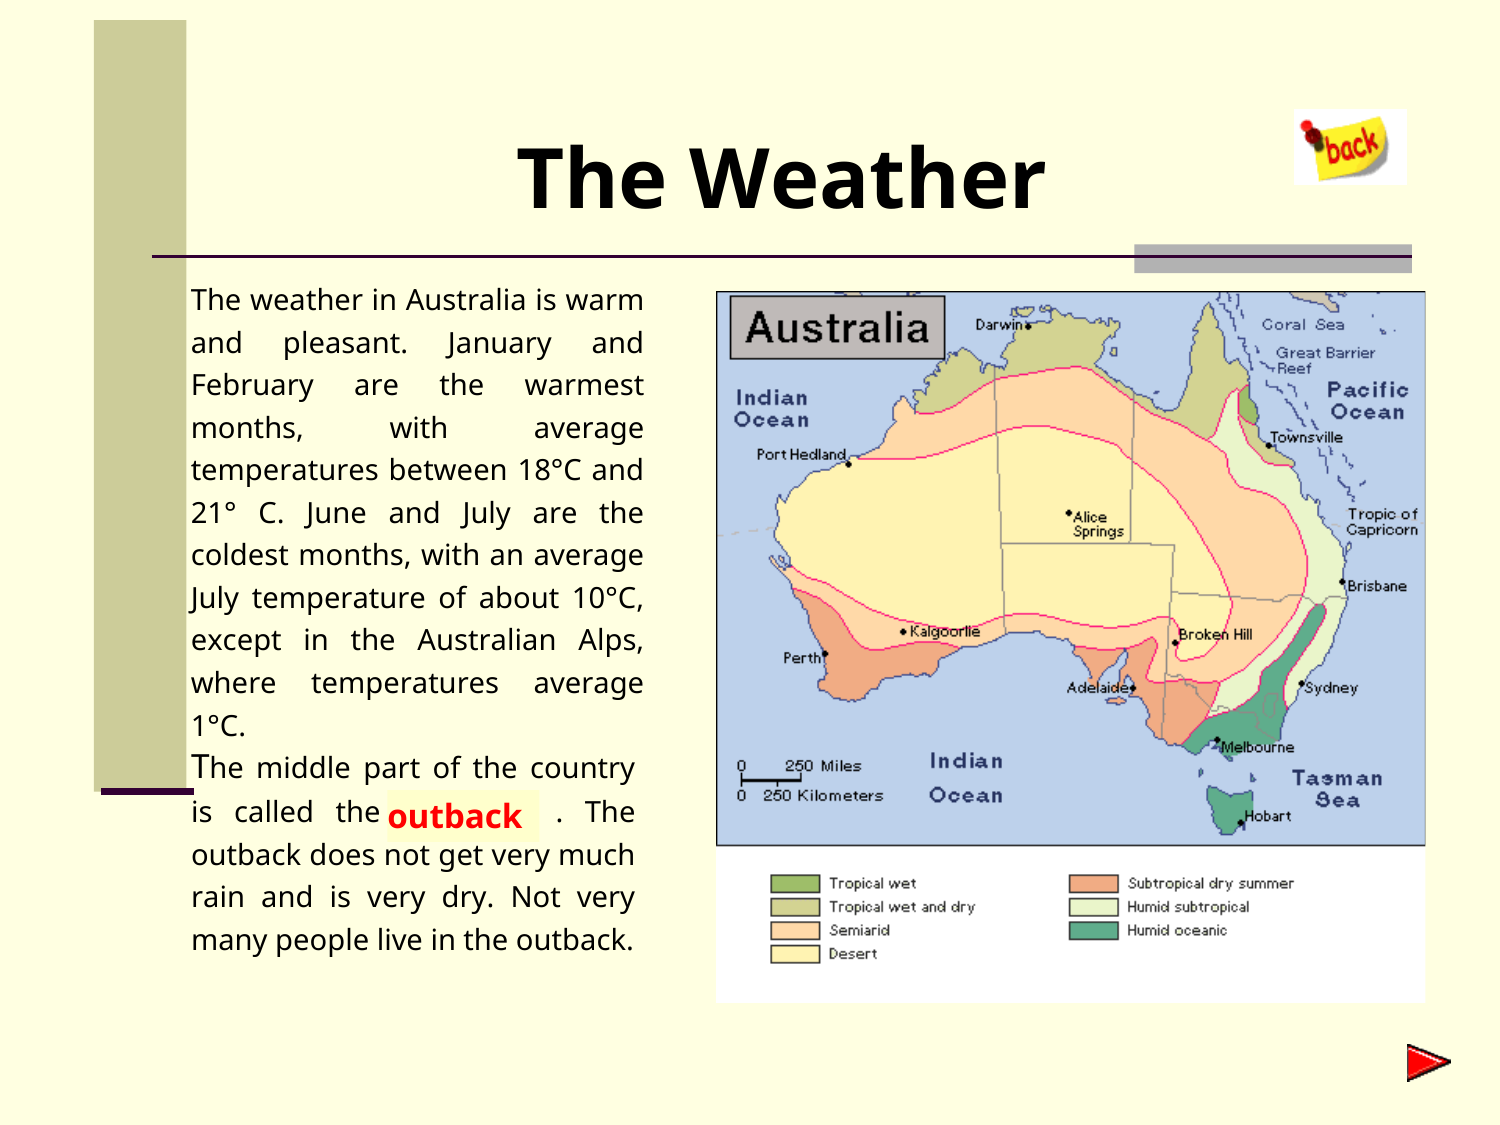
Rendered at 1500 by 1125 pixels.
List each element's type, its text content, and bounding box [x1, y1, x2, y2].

picture [1294, 109, 1407, 185]
text_box The weather in Australia is warm and pleasant. January and February are the warmest months, with average temperatures between 18°C and 21° C. June and July are the coldest months, with an average July temperature of about 10°C, except in the Australian Alps, where temperatures average 1°C. [190, 276, 645, 710]
text_box The middle part of the country is called the outback . The outback does not get very much rain and is very dry. Not very many people live in the outback. [190, 740, 636, 972]
picture [1407, 1044, 1451, 1082]
chart [716, 291, 1426, 1003]
text_box The Weather [516, 111, 1067, 229]
text_box outback [387, 790, 540, 842]
